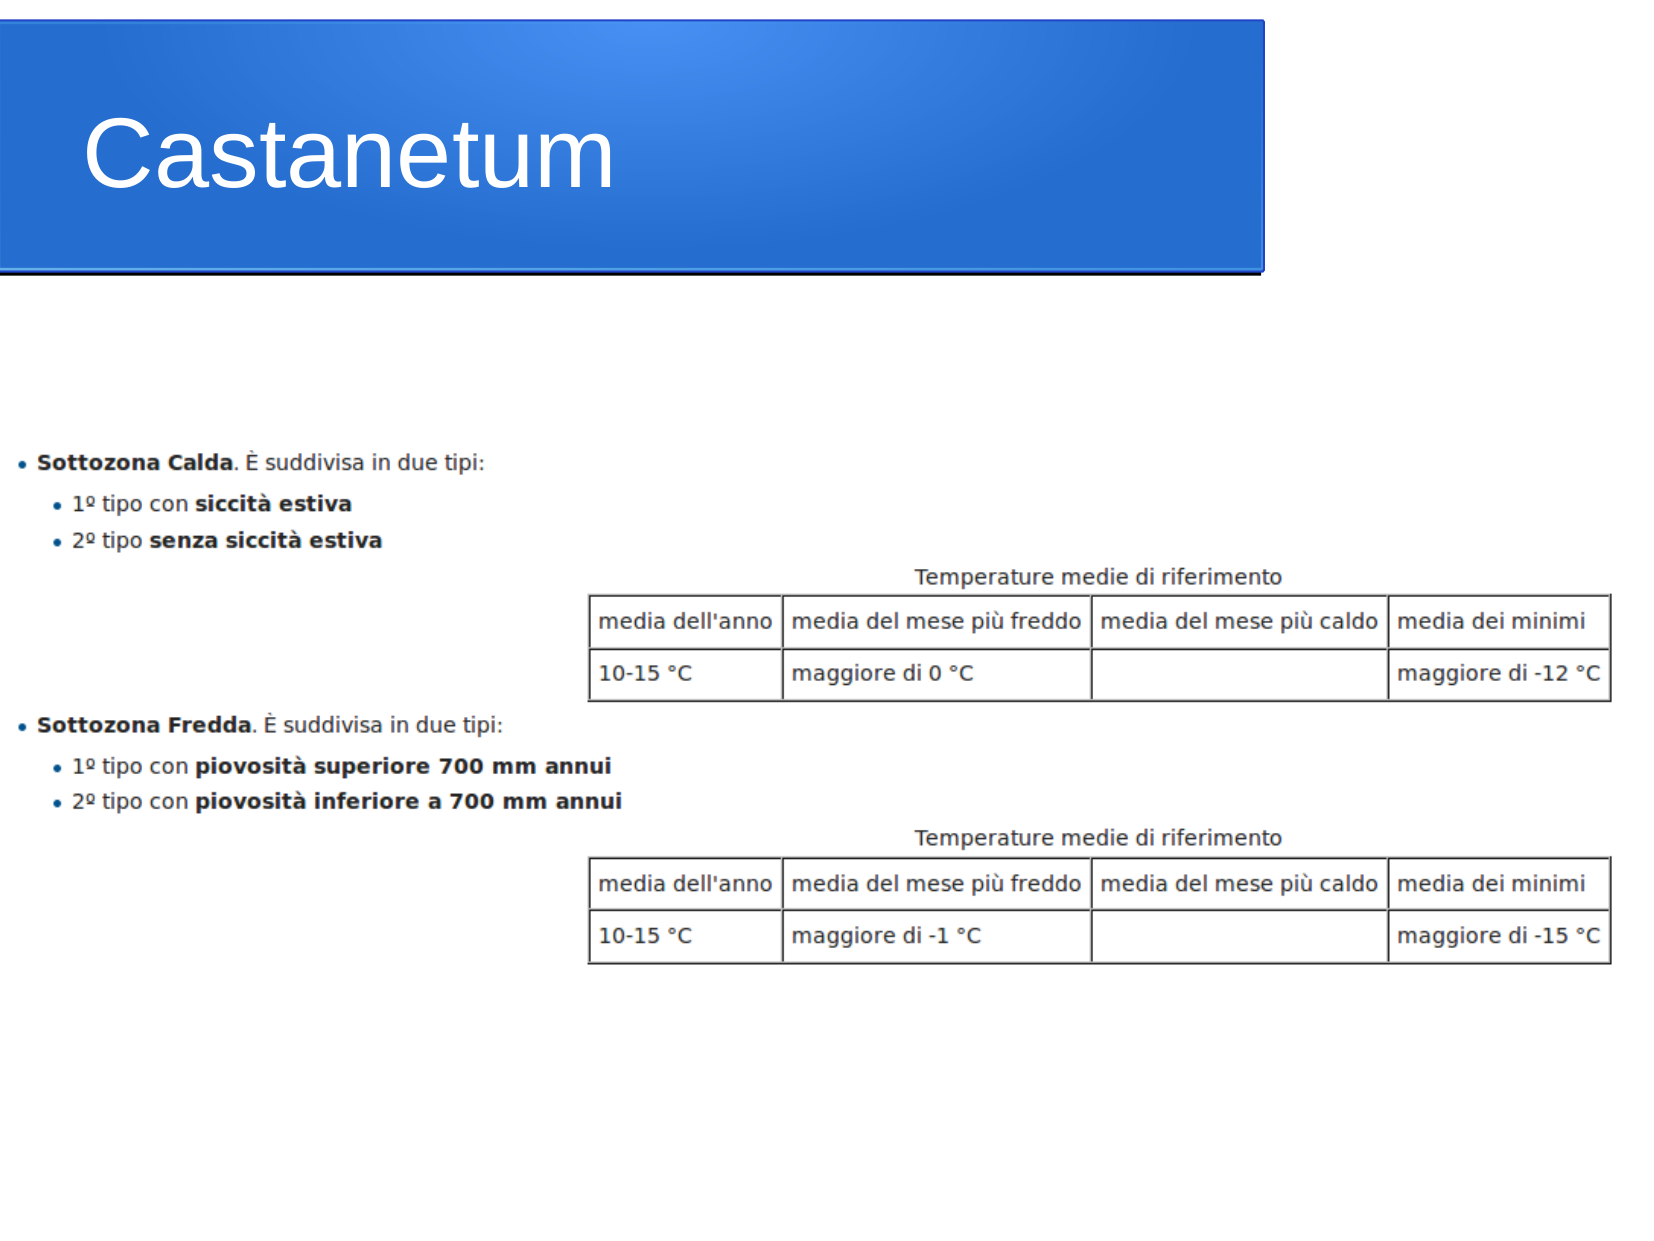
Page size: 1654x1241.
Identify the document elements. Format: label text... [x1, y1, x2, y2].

picture [2, 449, 1654, 980]
title Castanetum [82, 49, 1250, 257]
